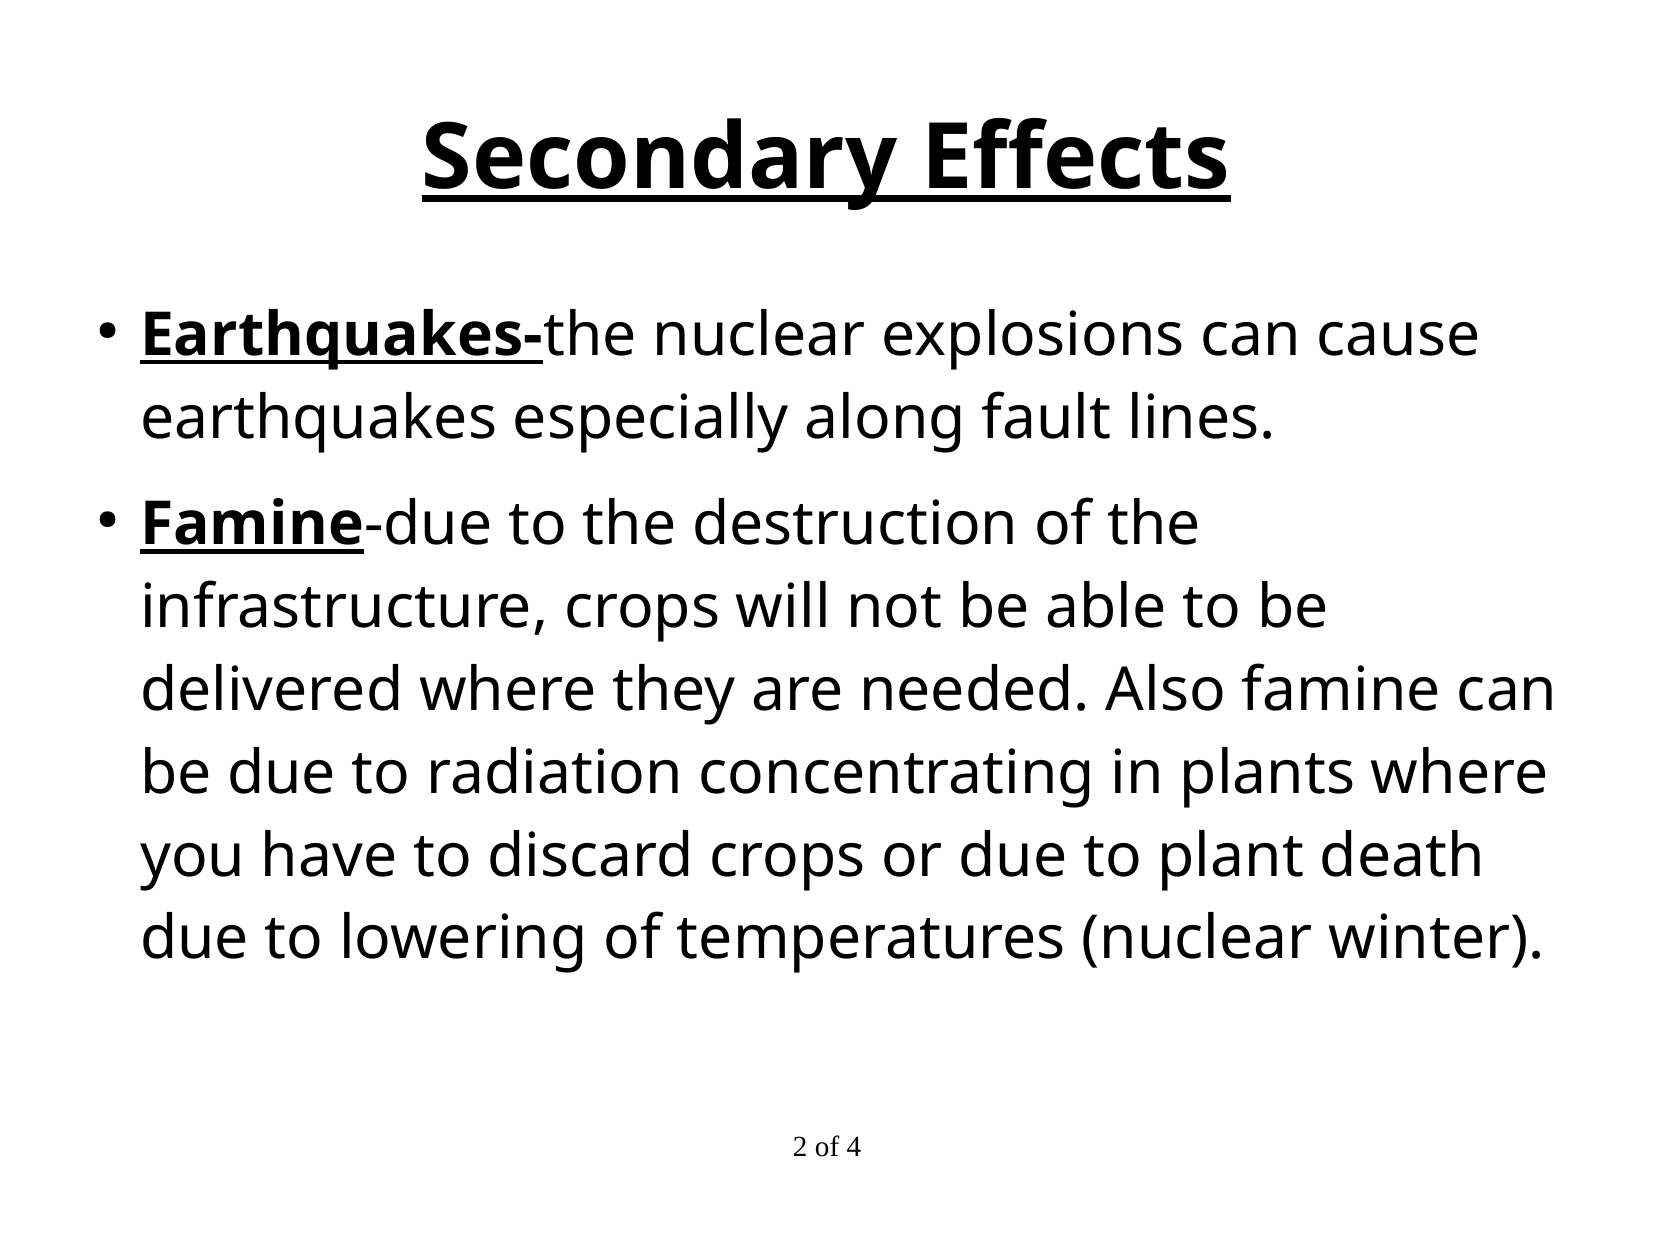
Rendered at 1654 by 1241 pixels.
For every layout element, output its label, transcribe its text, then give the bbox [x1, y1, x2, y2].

title Secondary Effects [82, 49, 1571, 257]
list Earthquakes-the nuclear explosions can cause earthquakes especially along fault lines. Famine-due to the destruction of the infrastructure, crops will not be able to be delivered where they are needed. Also famine can be due to radiation concentrating in plants where you have to discard crops or due to plant death due to lowering of temperatures (nuclear winter). [82, 290, 1571, 1010]
